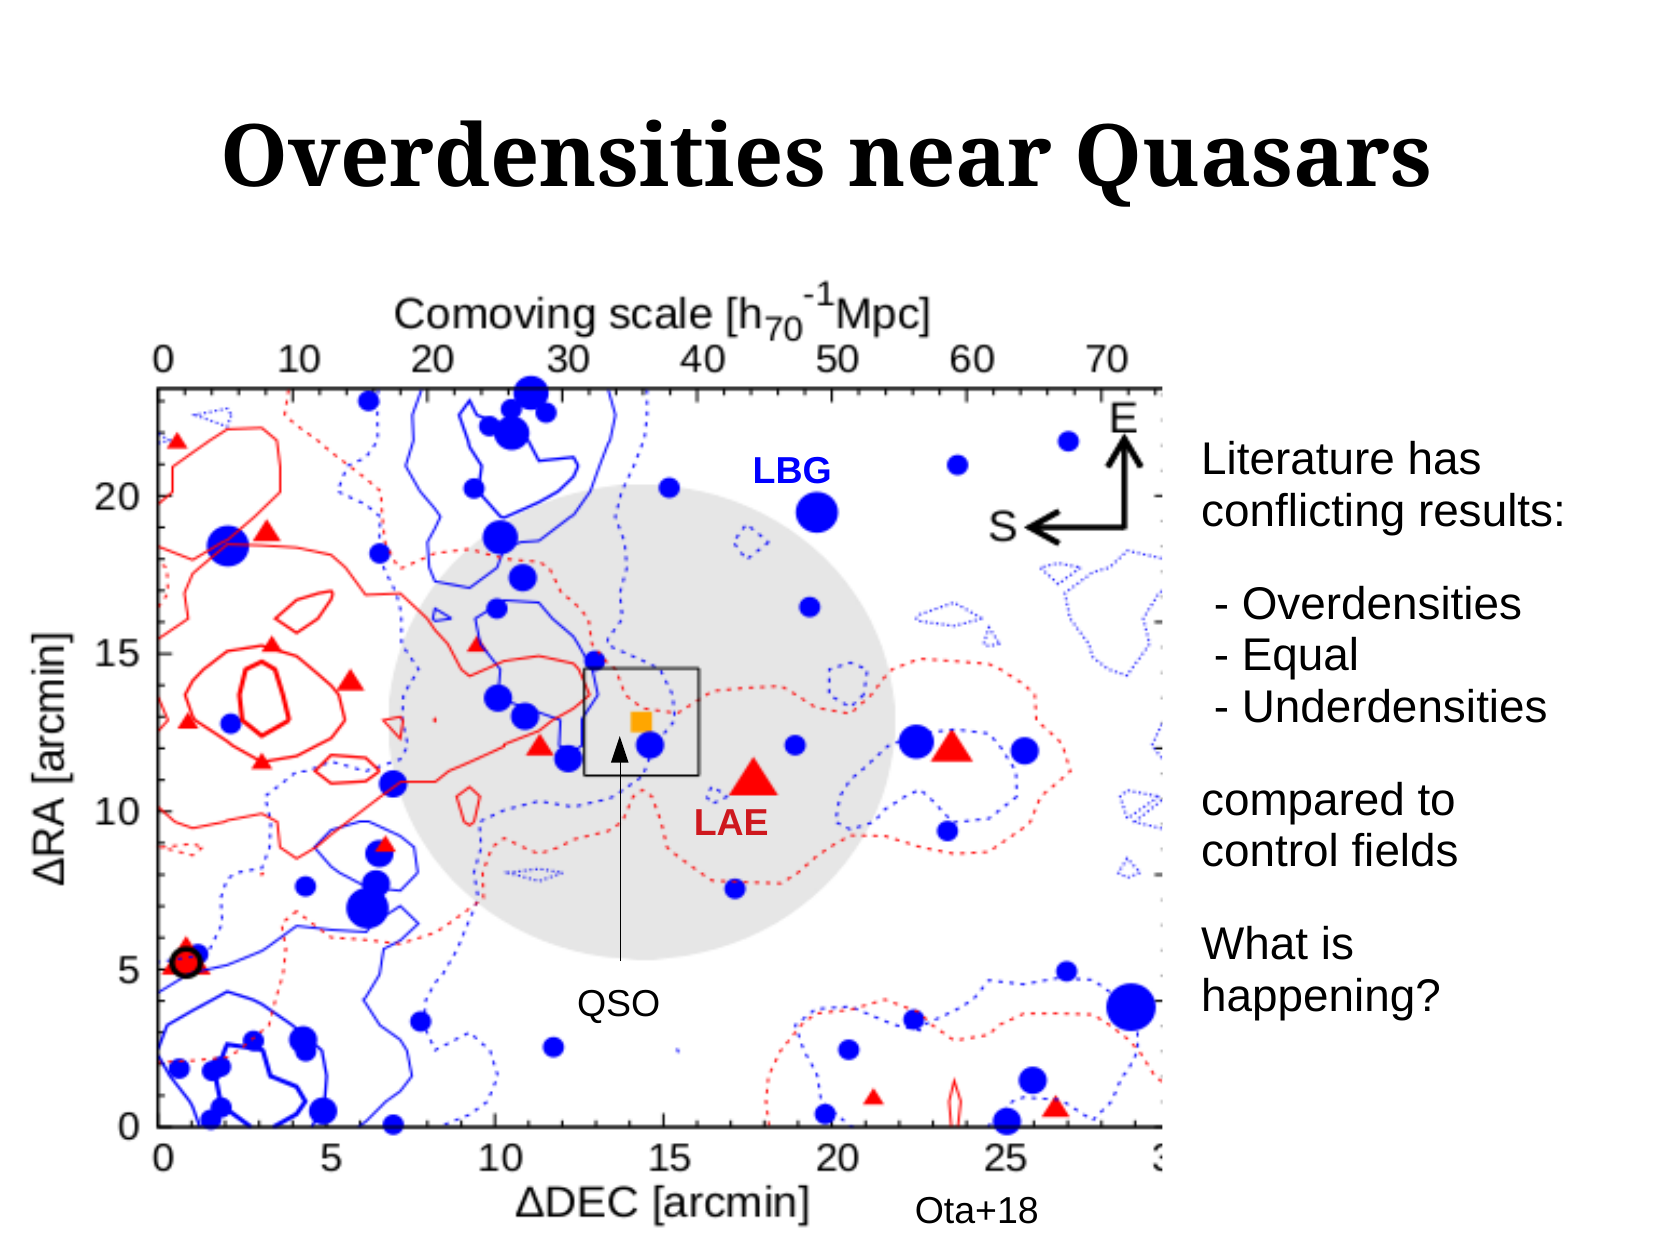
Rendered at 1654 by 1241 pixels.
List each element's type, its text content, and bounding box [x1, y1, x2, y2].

text_box Literature has conflicting results: - Overdensities - Equal - Underdensities compared to control fields What is happening? [1186, 426, 1599, 1029]
text_box QSO [525, 975, 713, 1032]
picture [4, 262, 1163, 1236]
title Overdensities near Quasars [82, 49, 1571, 257]
text_box LAE [637, 793, 826, 851]
text_box Ota+18 [900, 1182, 1163, 1240]
text_box LBG [698, 442, 887, 500]
